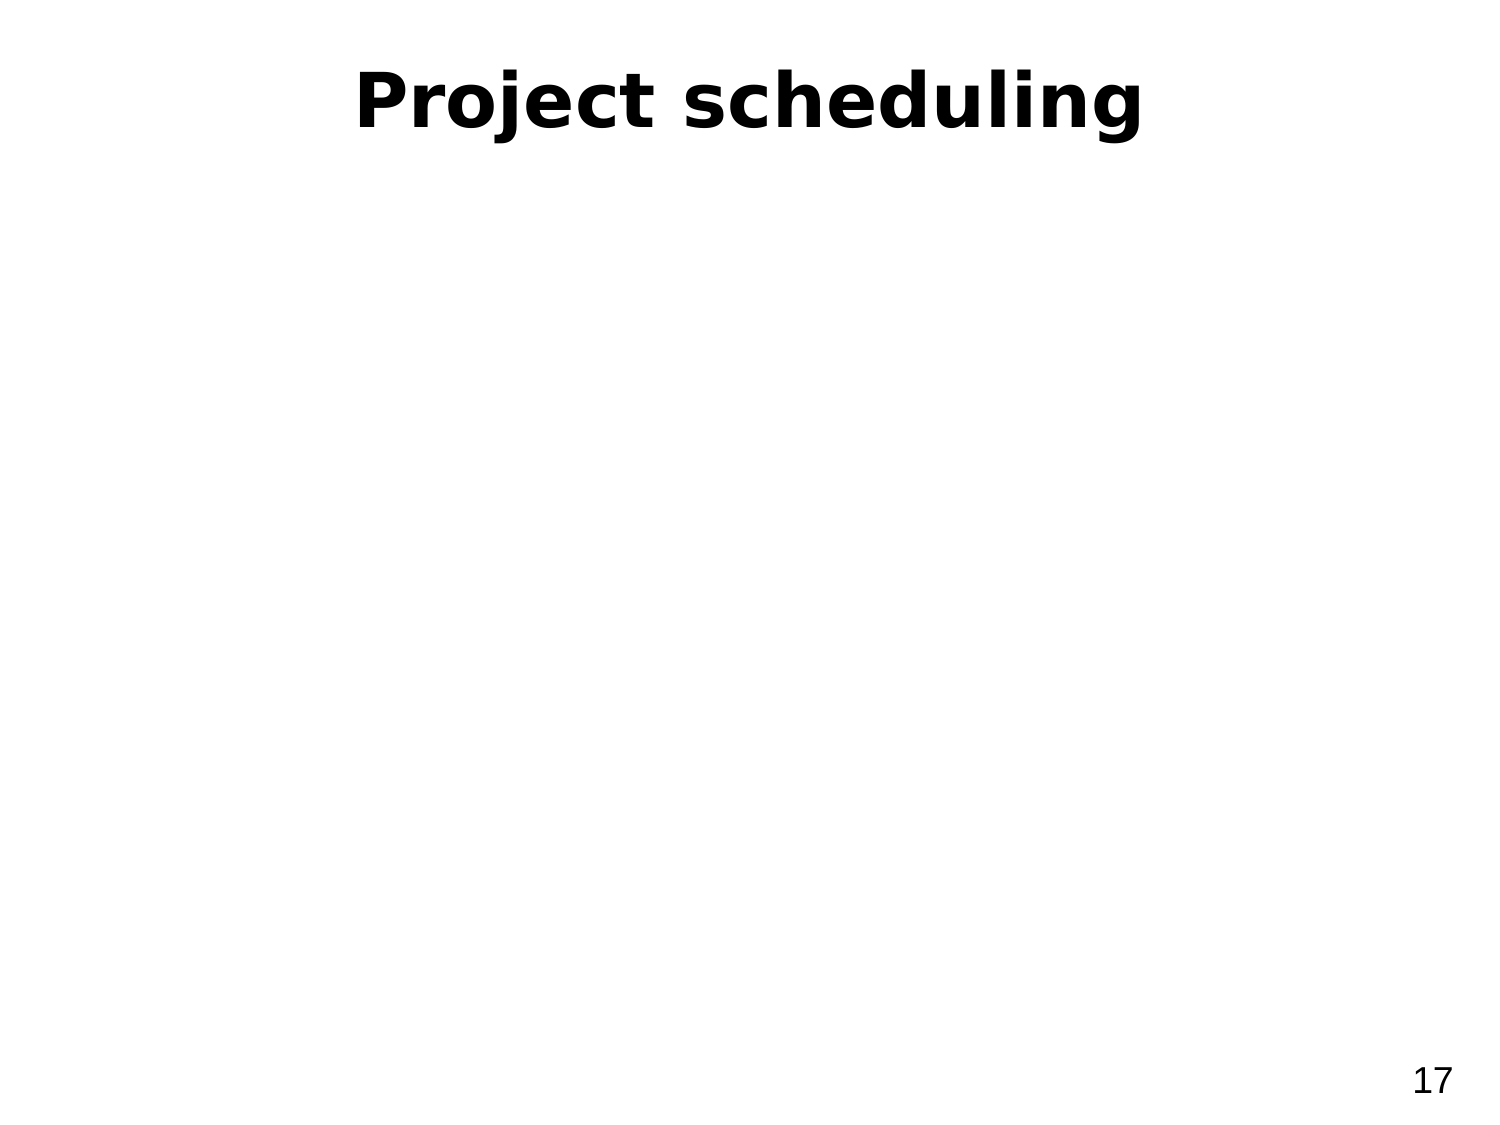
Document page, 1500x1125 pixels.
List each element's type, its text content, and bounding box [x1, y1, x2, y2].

title Project scheduling [75, 44, 1425, 177]
